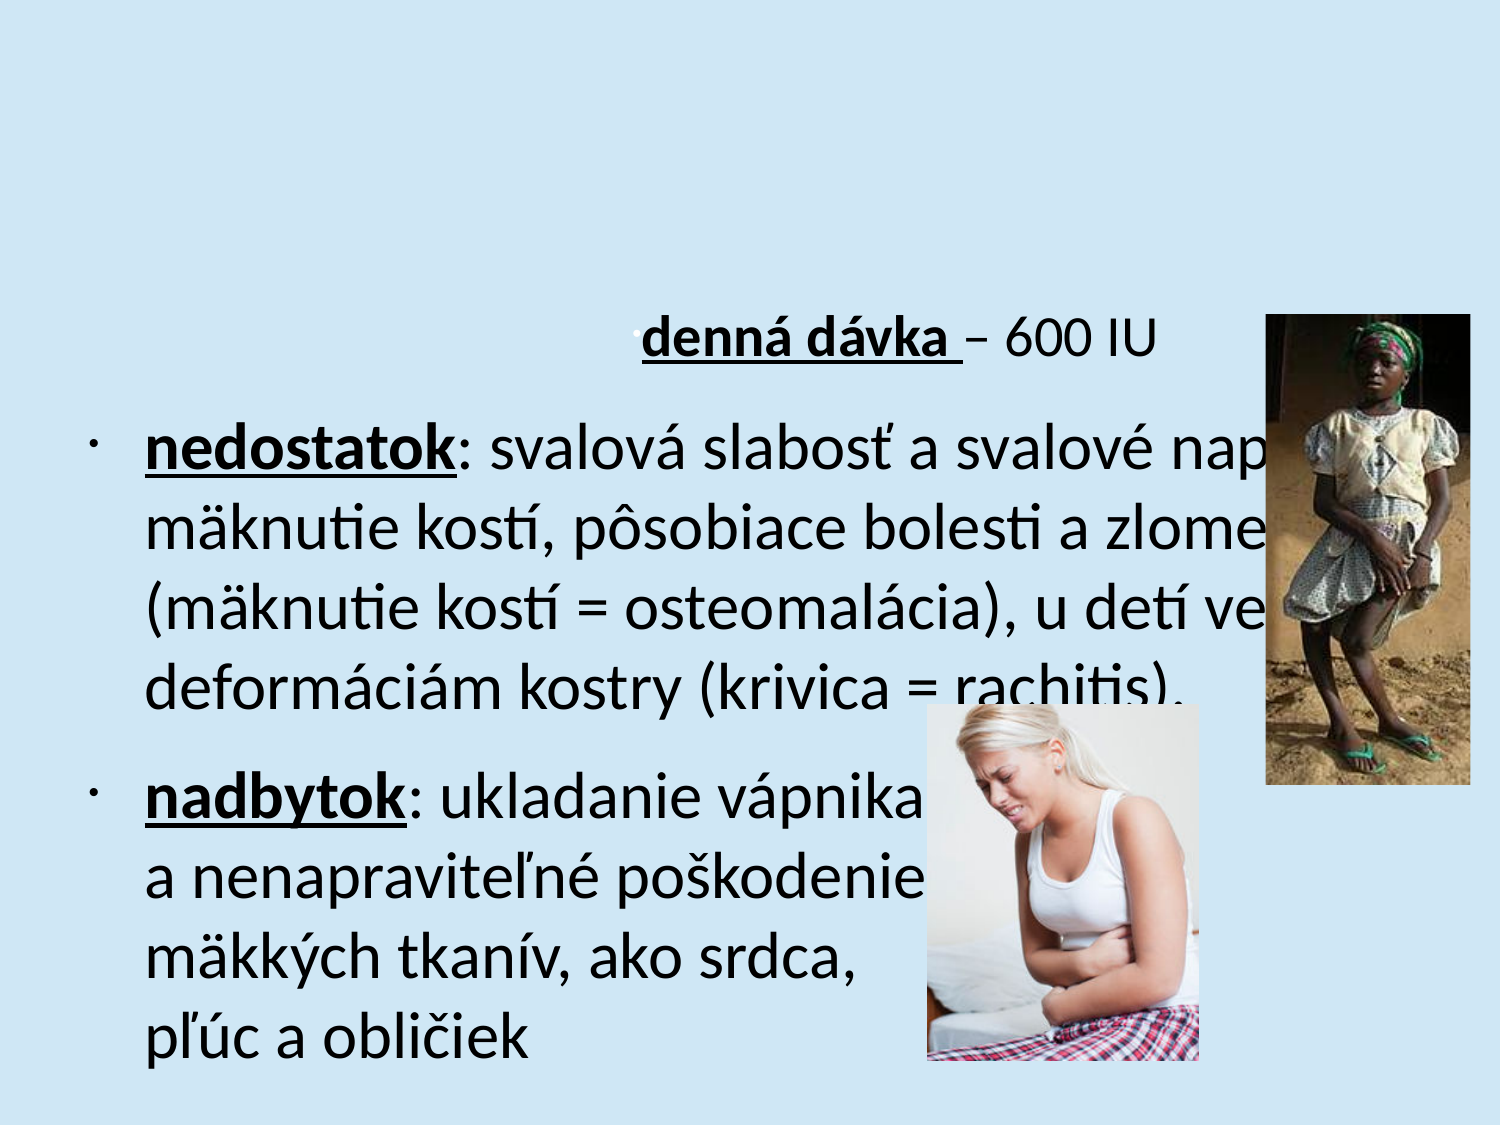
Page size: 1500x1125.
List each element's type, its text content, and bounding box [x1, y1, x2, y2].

list nedostatok: svalová slabosť a svalové napätie, mäknutie kostí, pôsobiace bolesti a zlomeniny (mäknutie kostí = osteomalácia), u detí vedie k deformáciám kostry (krivica = rachitis). nadbytok: ukladanie vápnika a nenapraviteľné poškodenie mäkkých tkanív, ako srdca, pľúc a obličiek [73, 395, 1427, 1031]
text_box denná dávka – 600 IU [537, 290, 1258, 376]
picture [927, 704, 1199, 1061]
picture [1265, 314, 1471, 785]
